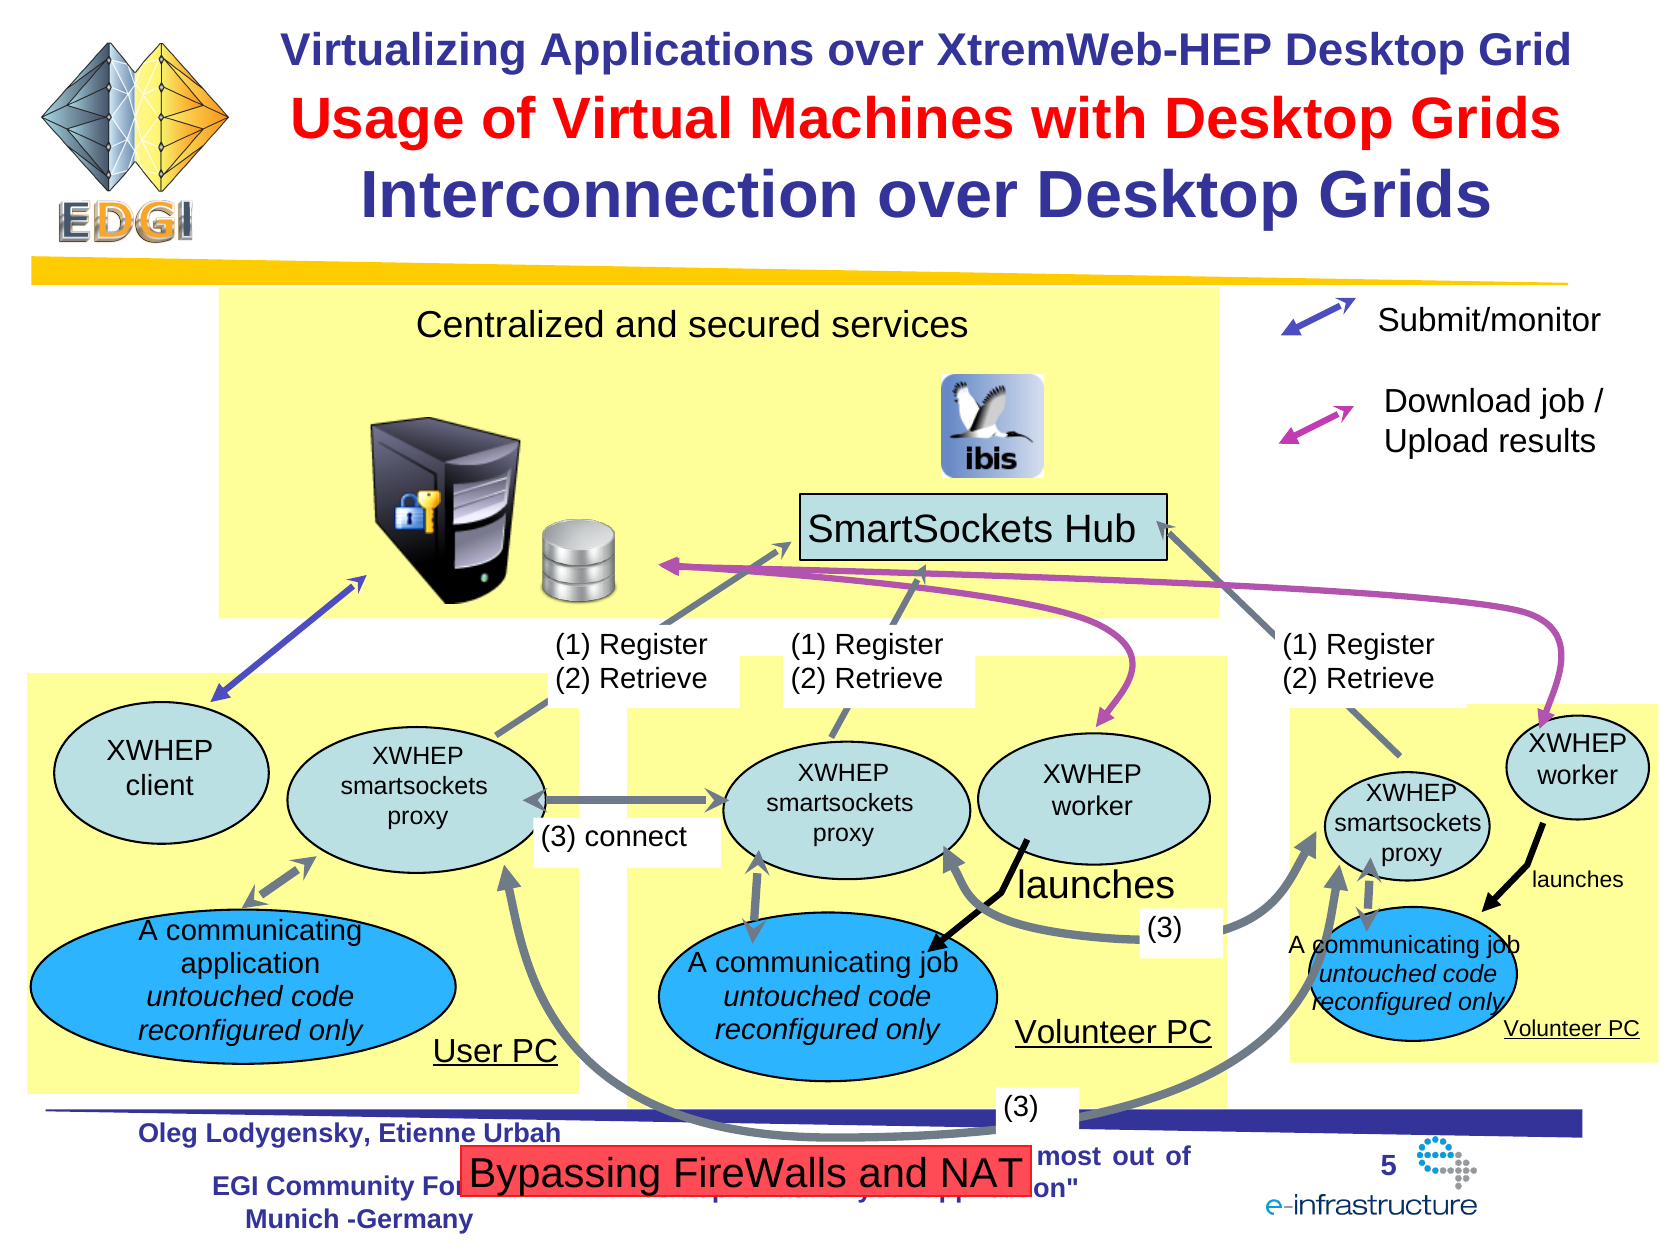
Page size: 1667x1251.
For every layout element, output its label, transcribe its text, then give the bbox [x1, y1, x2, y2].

text_box (3) [995, 1087, 1080, 1138]
text_box [1135, 1070, 1228, 1109]
text_box (1) Register (2) Retrieve [547, 624, 740, 709]
text_box [990, 887, 1009, 916]
text_box launches [1524, 865, 1656, 920]
text_box [926, 577, 1219, 619]
text_box User PC [425, 1029, 566, 1070]
text_box (3) connect [533, 817, 721, 868]
text_box [627, 656, 1228, 1109]
text_box A communicating job untouched code reconfigured only [678, 946, 978, 1103]
text_box Download job / Upload results [1376, 379, 1615, 507]
text_box [218, 287, 1219, 619]
text_box [1289, 704, 1659, 1013]
text_box Volunteer PC [1542, 1013, 1663, 1062]
text_box [681, 575, 907, 619]
text_box [841, 575, 924, 584]
text_box A communicating application untouched code reconfigured only [62, 913, 439, 1057]
text_box XWHEP smartsockets proxy [324, 739, 511, 863]
text_box (1) Register (2) Retrieve [783, 624, 976, 709]
text_box Virtualizing Applications over XtremWeb-HEP Desktop Grid Usage of Virtual Machines with Desktop Grids Interconnection over Desktop Grids [270, 12, 1583, 238]
text_box SmartSockets Hub [799, 493, 1167, 561]
text_box [27, 672, 580, 1094]
picture [1266, 1136, 1477, 1215]
text_box XWHEP worker [1025, 756, 1160, 844]
text_box A communicating job untouched code reconfigured only [1275, 931, 1542, 1065]
picture [31, 37, 238, 249]
text_box [627, 1096, 651, 1109]
text_box Centralized and secured services [409, 303, 1025, 362]
text_box XWHEP smartsockets proxy [750, 756, 937, 880]
text_box XWHEP smartsockets proxy [1318, 776, 1505, 900]
text_box [901, 591, 1072, 619]
text_box [1041, 924, 1139, 935]
text_box Bypassing FireWalls and NAT [461, 1145, 1031, 1196]
text_box Volunteer PC [989, 1010, 1238, 1067]
picture [352, 417, 625, 605]
text_box launches [1009, 859, 1204, 924]
text_box (1) Register (2) Retrieve [1275, 624, 1467, 709]
text_box Submit/monitor [1370, 298, 1610, 346]
text_box XWHEP worker [1510, 724, 1646, 813]
text_box XWHEP client [99, 731, 221, 802]
picture [941, 374, 1044, 478]
text_box (3) [1139, 908, 1223, 959]
